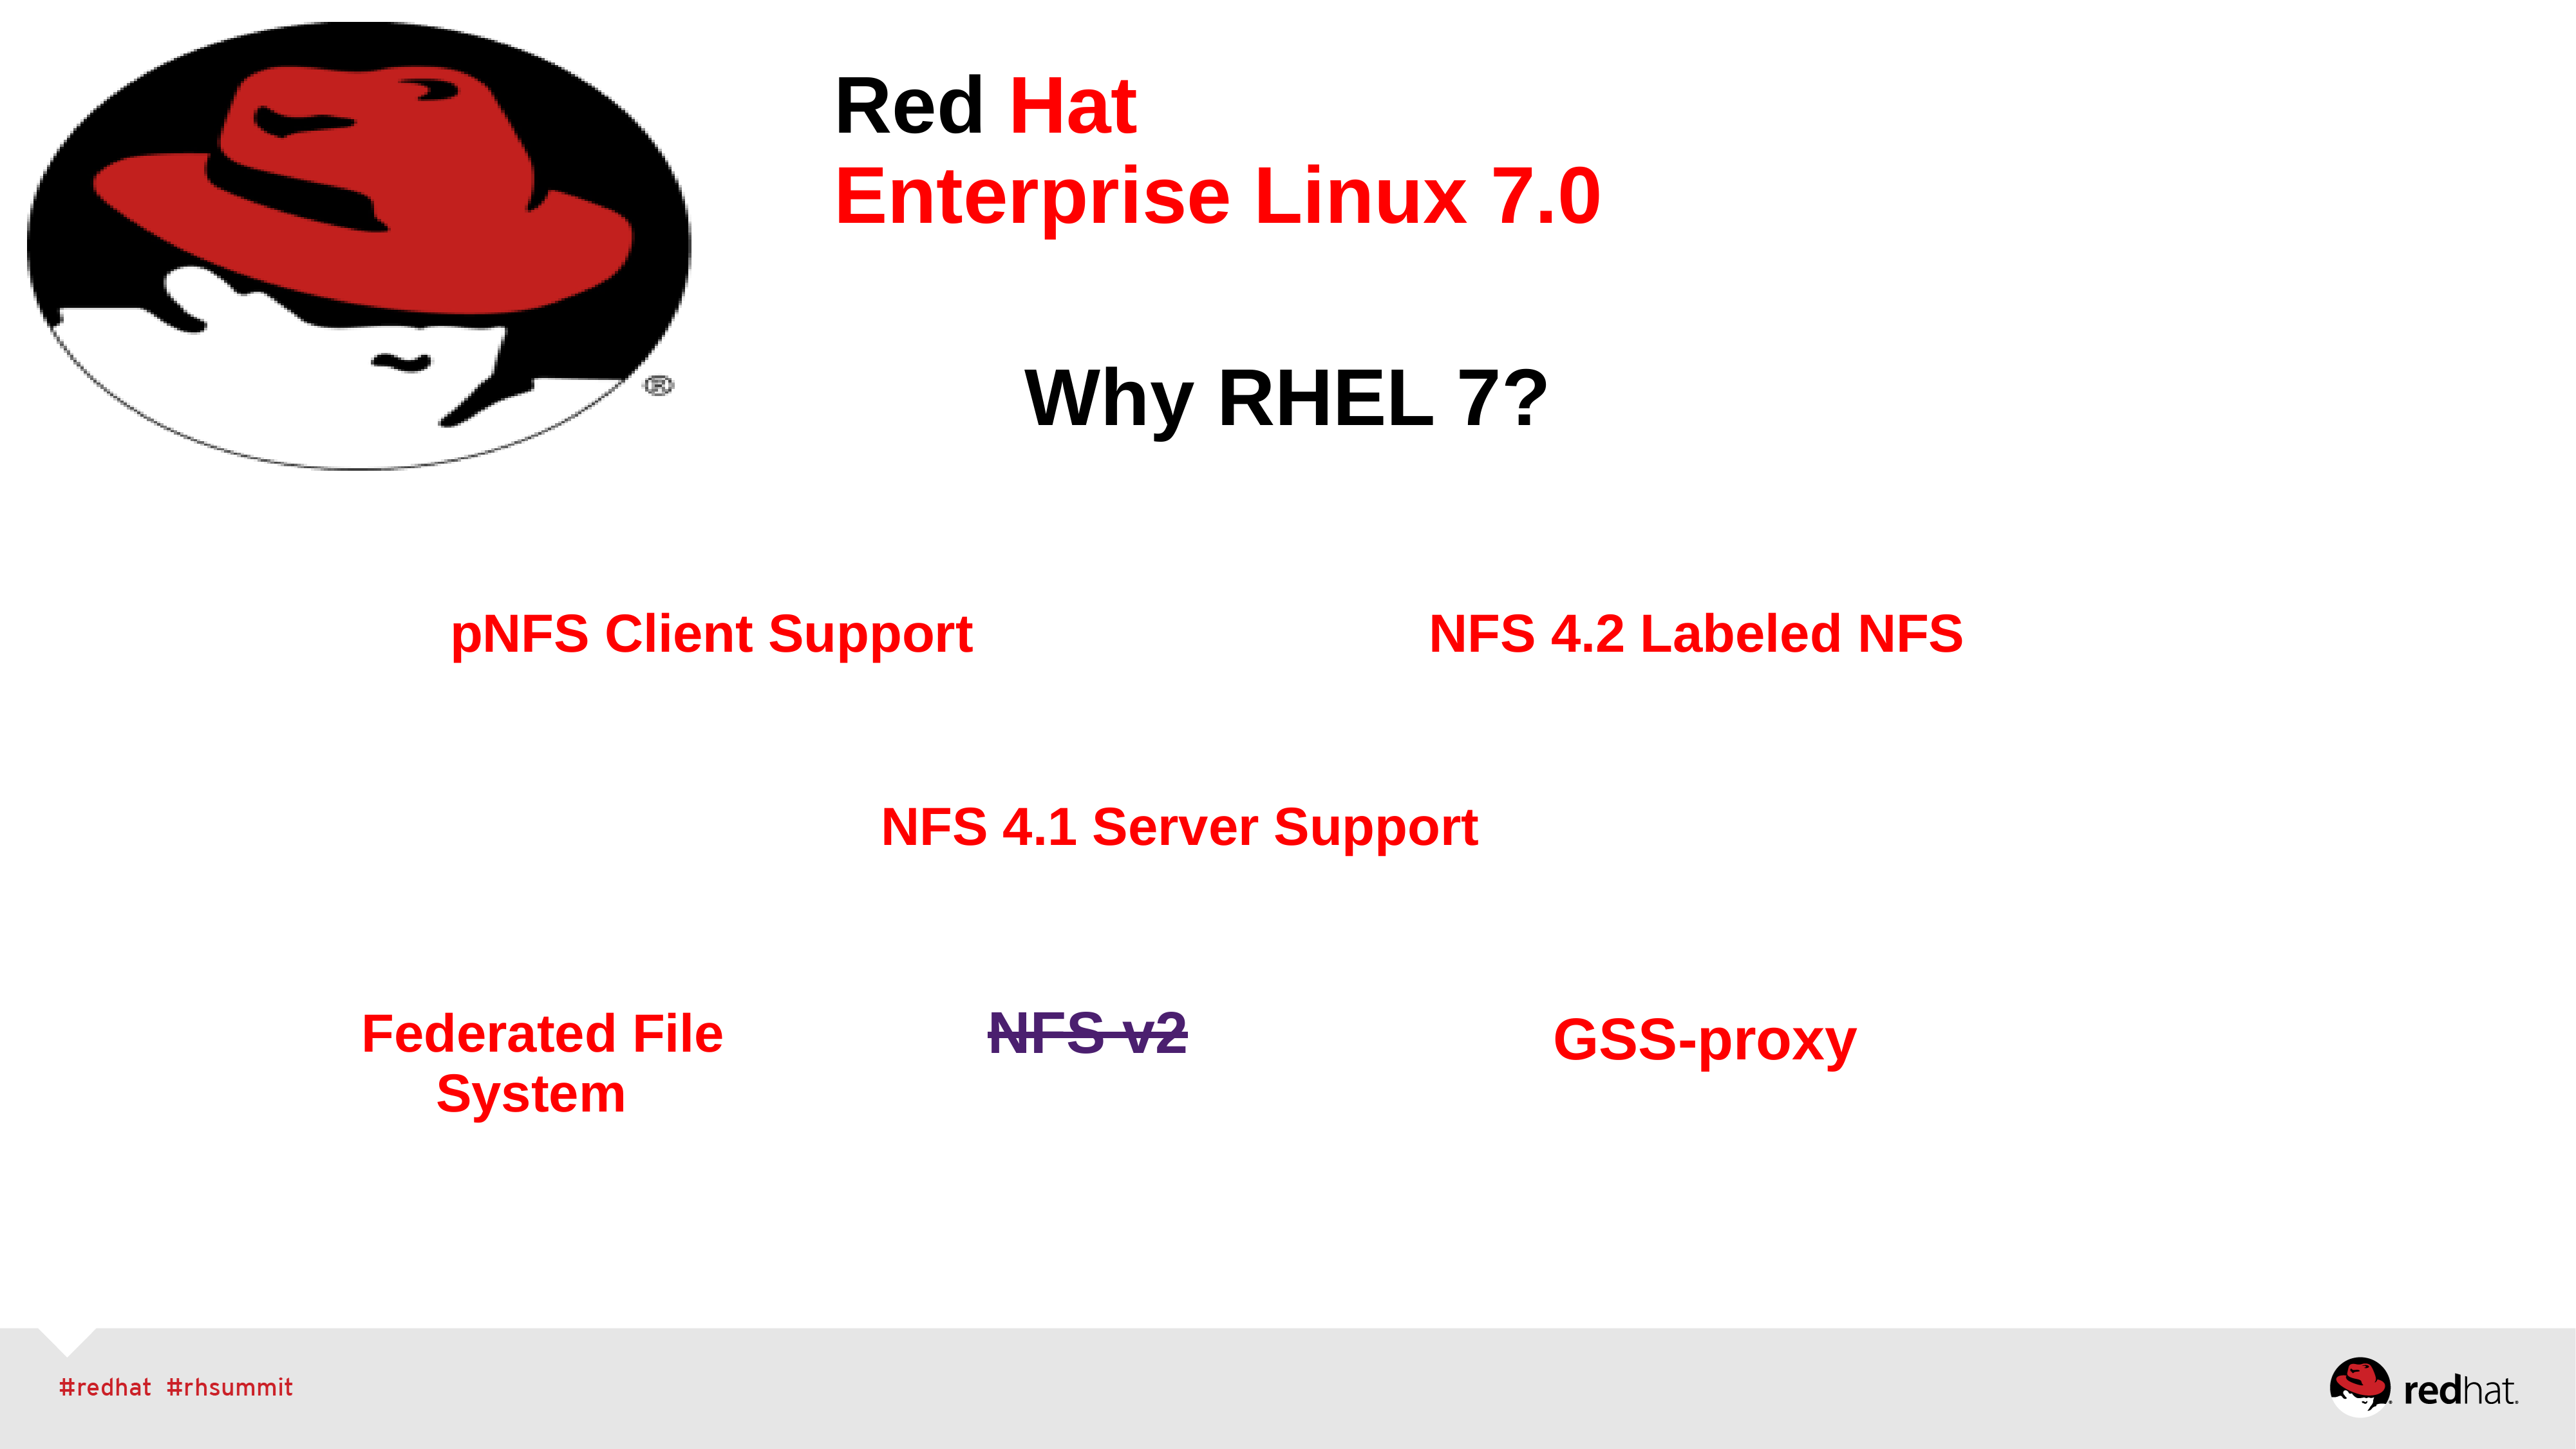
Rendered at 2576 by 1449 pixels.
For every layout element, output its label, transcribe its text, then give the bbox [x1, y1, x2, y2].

text_box NFS v2 [773, 995, 1404, 1095]
text_box GSS-proxy [1407, 1001, 2038, 1101]
picture [0, 0, 2576, 1449]
text_box NFS 4.2 Labeled NFS [1381, 598, 2029, 704]
text_box Why RHEL 7? [1015, 348, 1561, 448]
text_box pNFS Client Support [396, 598, 1044, 704]
text_box Red Hat Enterprise Linux 7.0 [824, 55, 2454, 261]
text_box Federated File System [328, 998, 758, 1128]
text_box NFS 4.1 Server Support [811, 791, 1565, 897]
